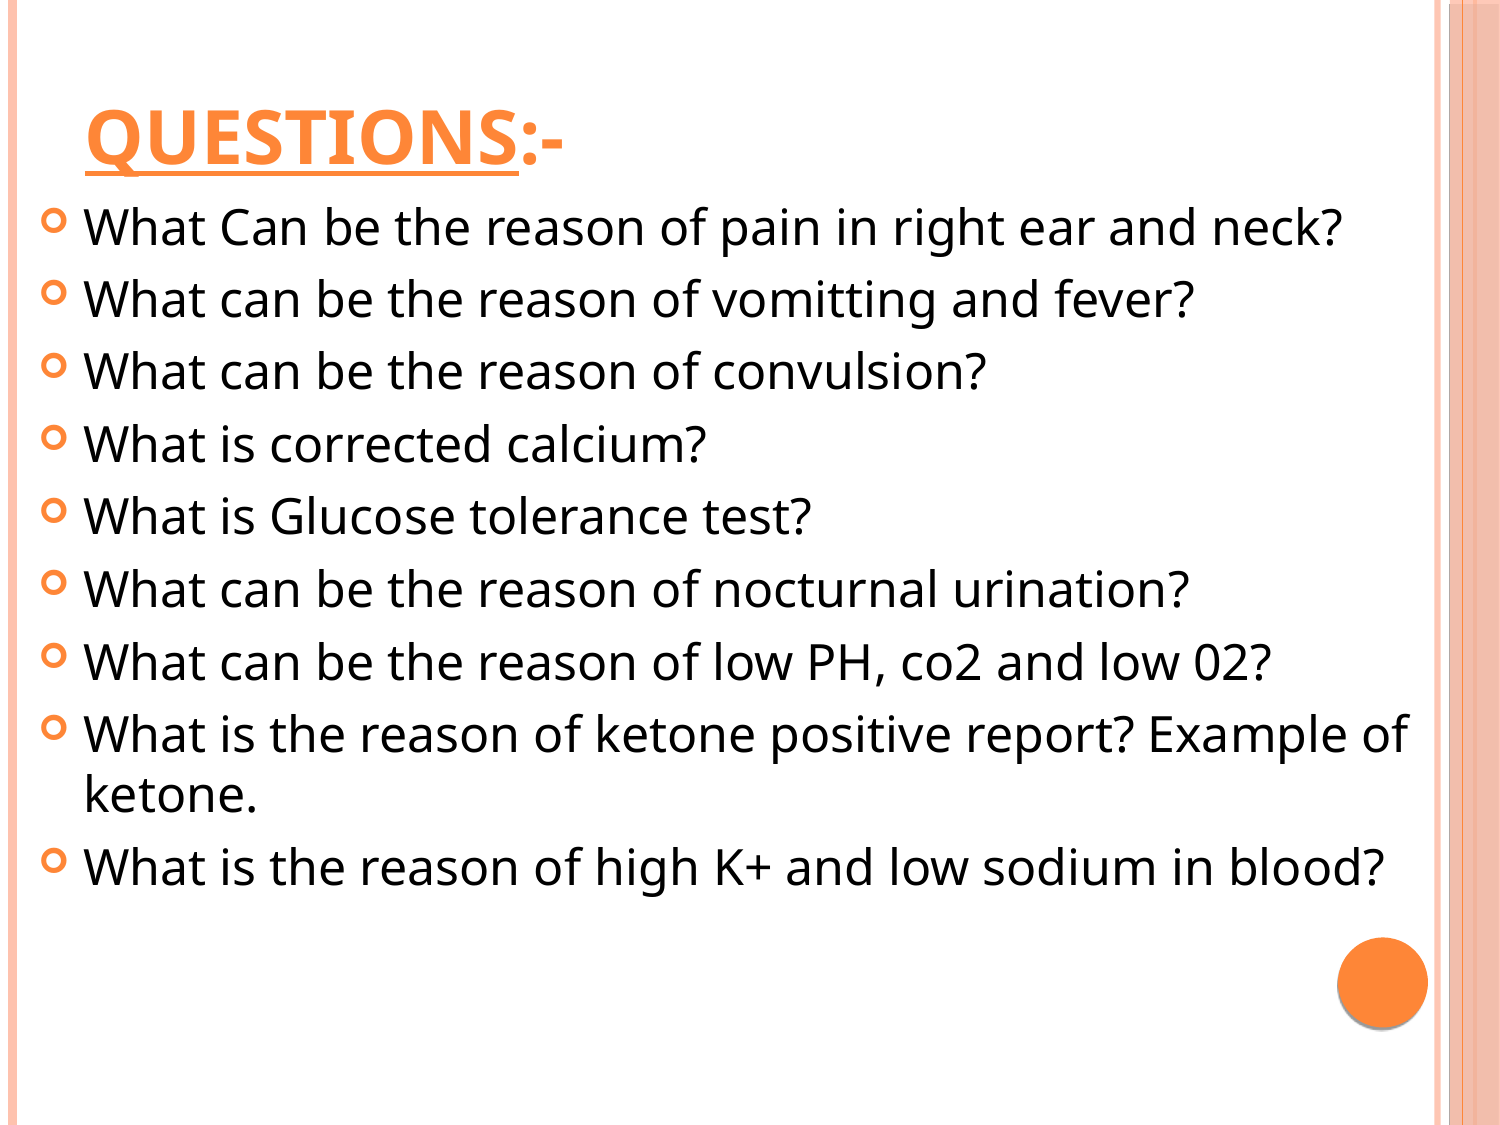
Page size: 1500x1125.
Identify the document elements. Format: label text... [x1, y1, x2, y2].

list What Can be the reason of pain in right ear and neck? What can be the reason of vomitting and fever? What can be the reason of convulsion? What is corrected calcium? What is Glucose tolerance test? What can be the reason of nocturnal urination? What can be the reason of low PH, co2 and low 02? What is the reason of ketone positive report? Example of ketone. What is the reason of high K+ and low sodium in blood? [23, 187, 1500, 1125]
title Questions:- [70, 0, 1296, 187]
